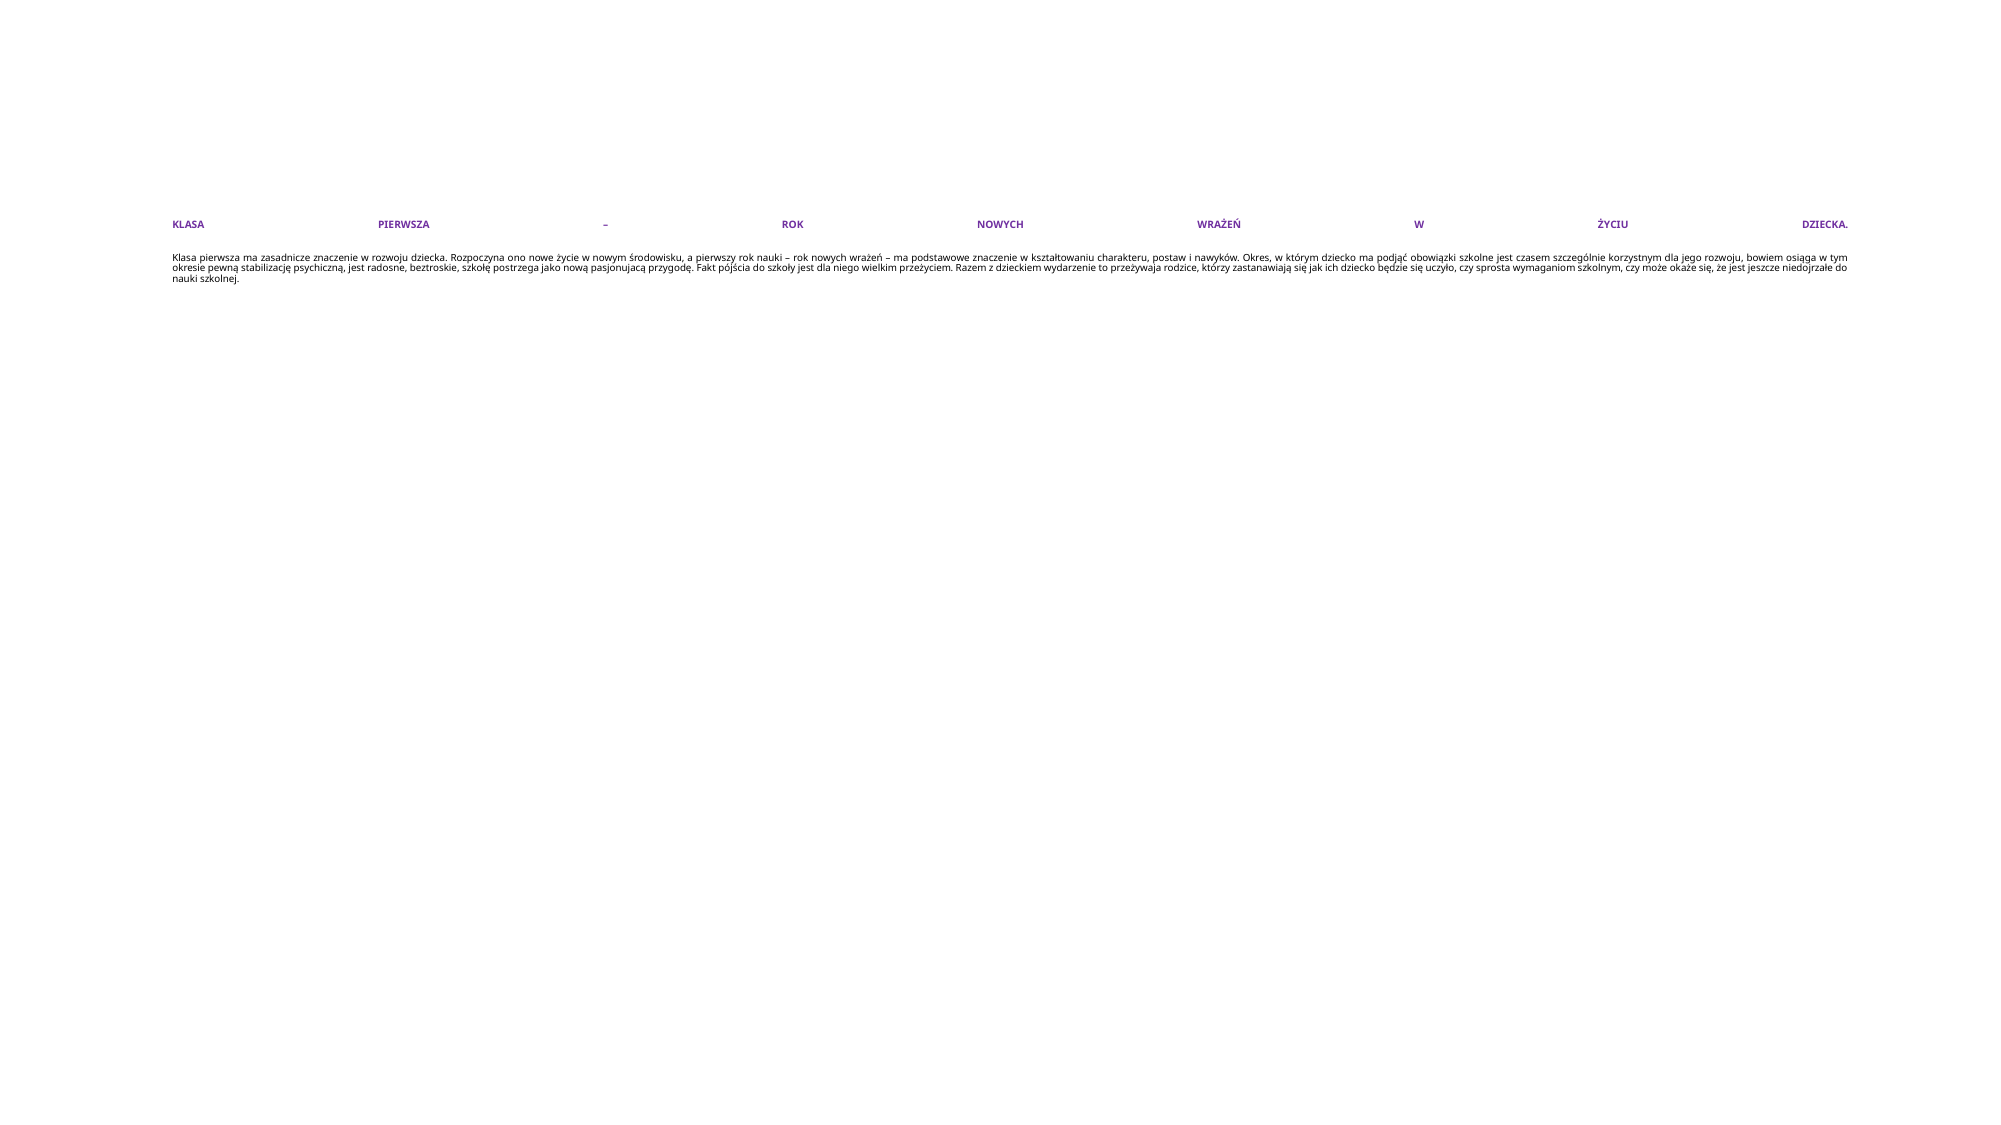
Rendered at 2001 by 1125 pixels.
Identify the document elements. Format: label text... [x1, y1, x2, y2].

title KLASA PIERWSZA – ROK NOWYCH WRAŻEŃ W ŻYCIU DZIECKA. Klasa pierwsza ma zasadnicze znaczenie w rozwoju dziecka. Rozpoczyna ono nowe życie w nowym środowisku, a pierwszy rok nauki – rok nowych wrażeń – ma podstawowe znaczenie w kształtowaniu charakteru, postaw i nawyków. Okres, w którym dziecko ma podjąć obowiązki szkolne jest czasem szczególnie korzystnym dla jego rozwoju, bowiem osiąga w tym okresie pewną stabilizację psychiczną, jest radosne, beztroskie, szkołę postrzega jako nową pasjonujacą przygodę. Fakt pójścia do szkoły jest dla niego wielkim przeżyciem. Razem z dzieckiem wydarzenie to przeżywaja rodzice, którzy zastanawiają się jak ich dziecko będzie się uczyło, czy sprosta wymaganiom szkolnym, czy może okaże się, że jest jeszcze niedojrzałe do nauki szkolnej. [157, 97, 1863, 296]
